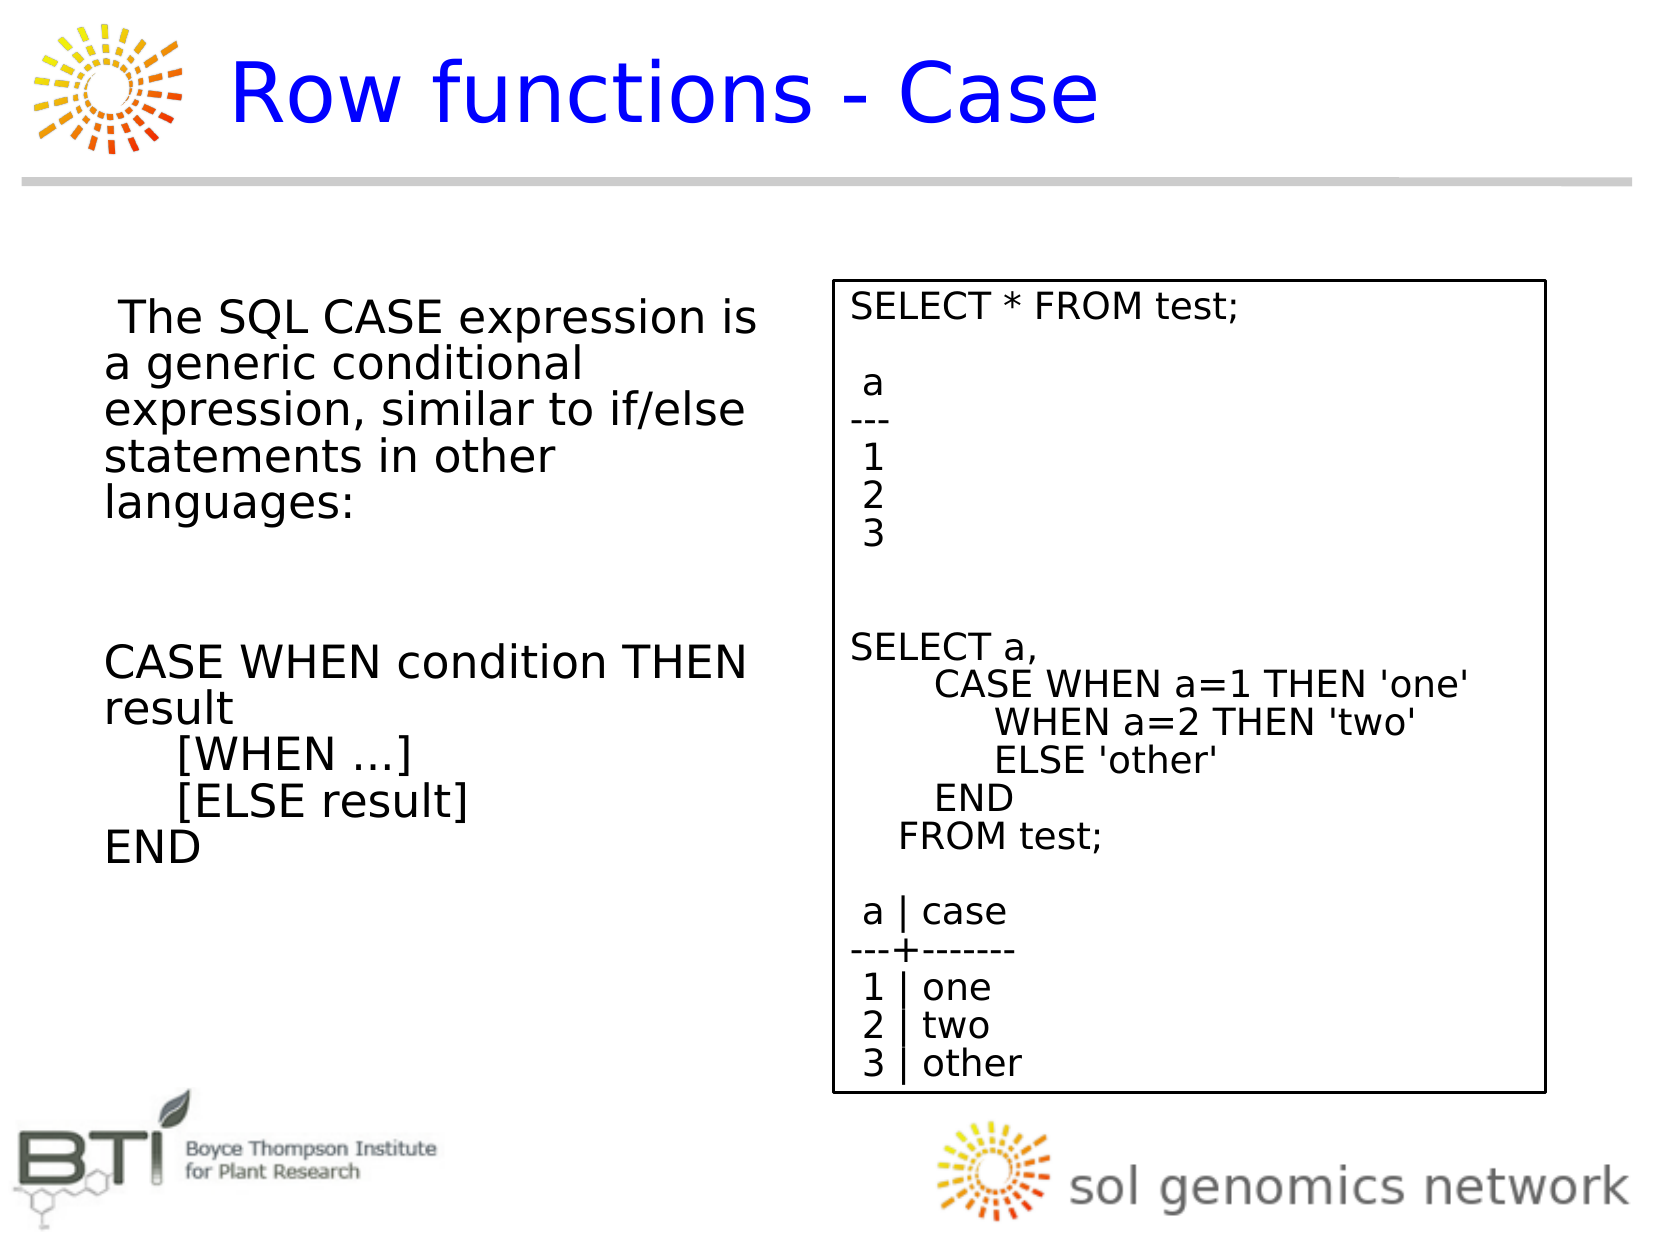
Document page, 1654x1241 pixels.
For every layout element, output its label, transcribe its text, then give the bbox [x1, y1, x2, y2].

text_box Row functions - Case [228, 46, 1623, 159]
text_box SELECT * FROM test; a --- 1 2 3 SELECT a, CASE WHEN a=1 THEN 'one' WHEN a=2 THEN 'two' ELSE 'other' END FROM test; a | case ---+------- 1 | one 2 | two 3 | other [833, 280, 1546, 1093]
picture [32, 22, 184, 156]
picture [921, 1116, 1642, 1229]
picture [8, 1087, 451, 1234]
text_box The SQL CASE expression is a generic conditional expression, similar to if/else statements in other languages: CASE WHEN condition THEN result [WHEN ...] [ELSE result] END [88, 288, 802, 836]
